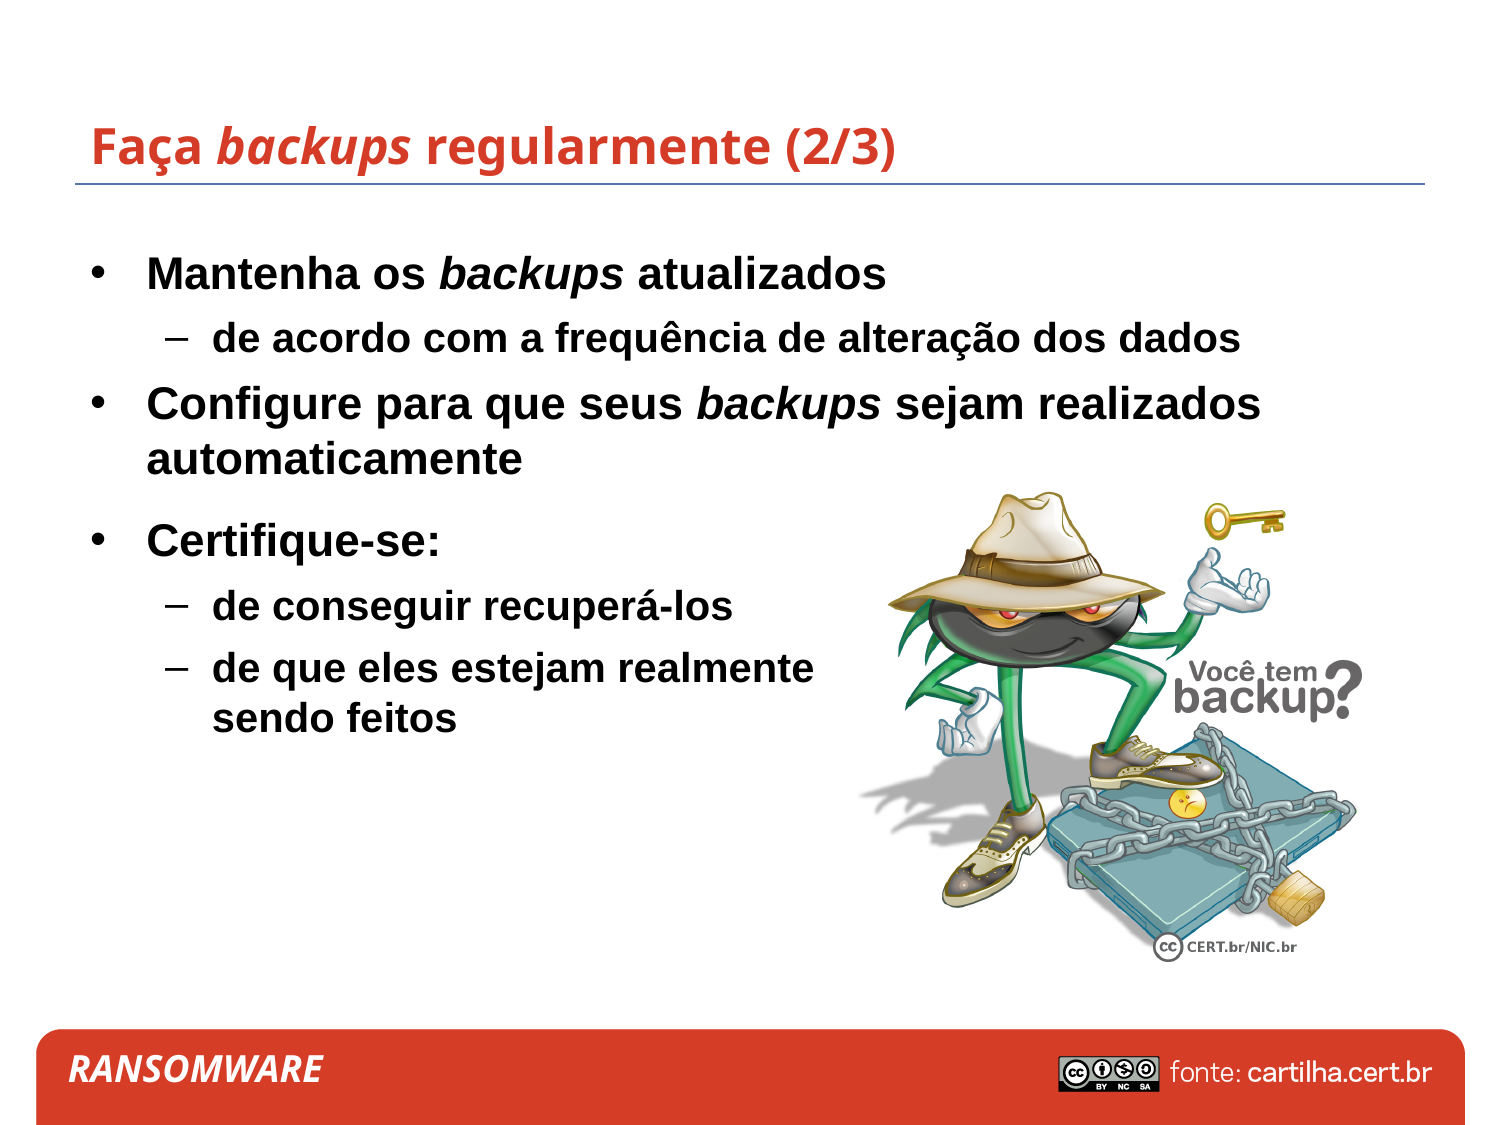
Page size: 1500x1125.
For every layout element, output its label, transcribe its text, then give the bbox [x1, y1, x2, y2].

list Mantenha os backups atualizados de acordo com a frequência de alteração dos dados Configure para que seus backups sejam realizados automaticamente [75, 236, 1425, 504]
text_box Certifique-se: de conseguir recuperá-los de que eles estejam realmente sendo feitos [74, 503, 845, 977]
title Faça backups regularmente (2/3) [75, 54, 1425, 182]
picture [0, 0, 1500, 1125]
